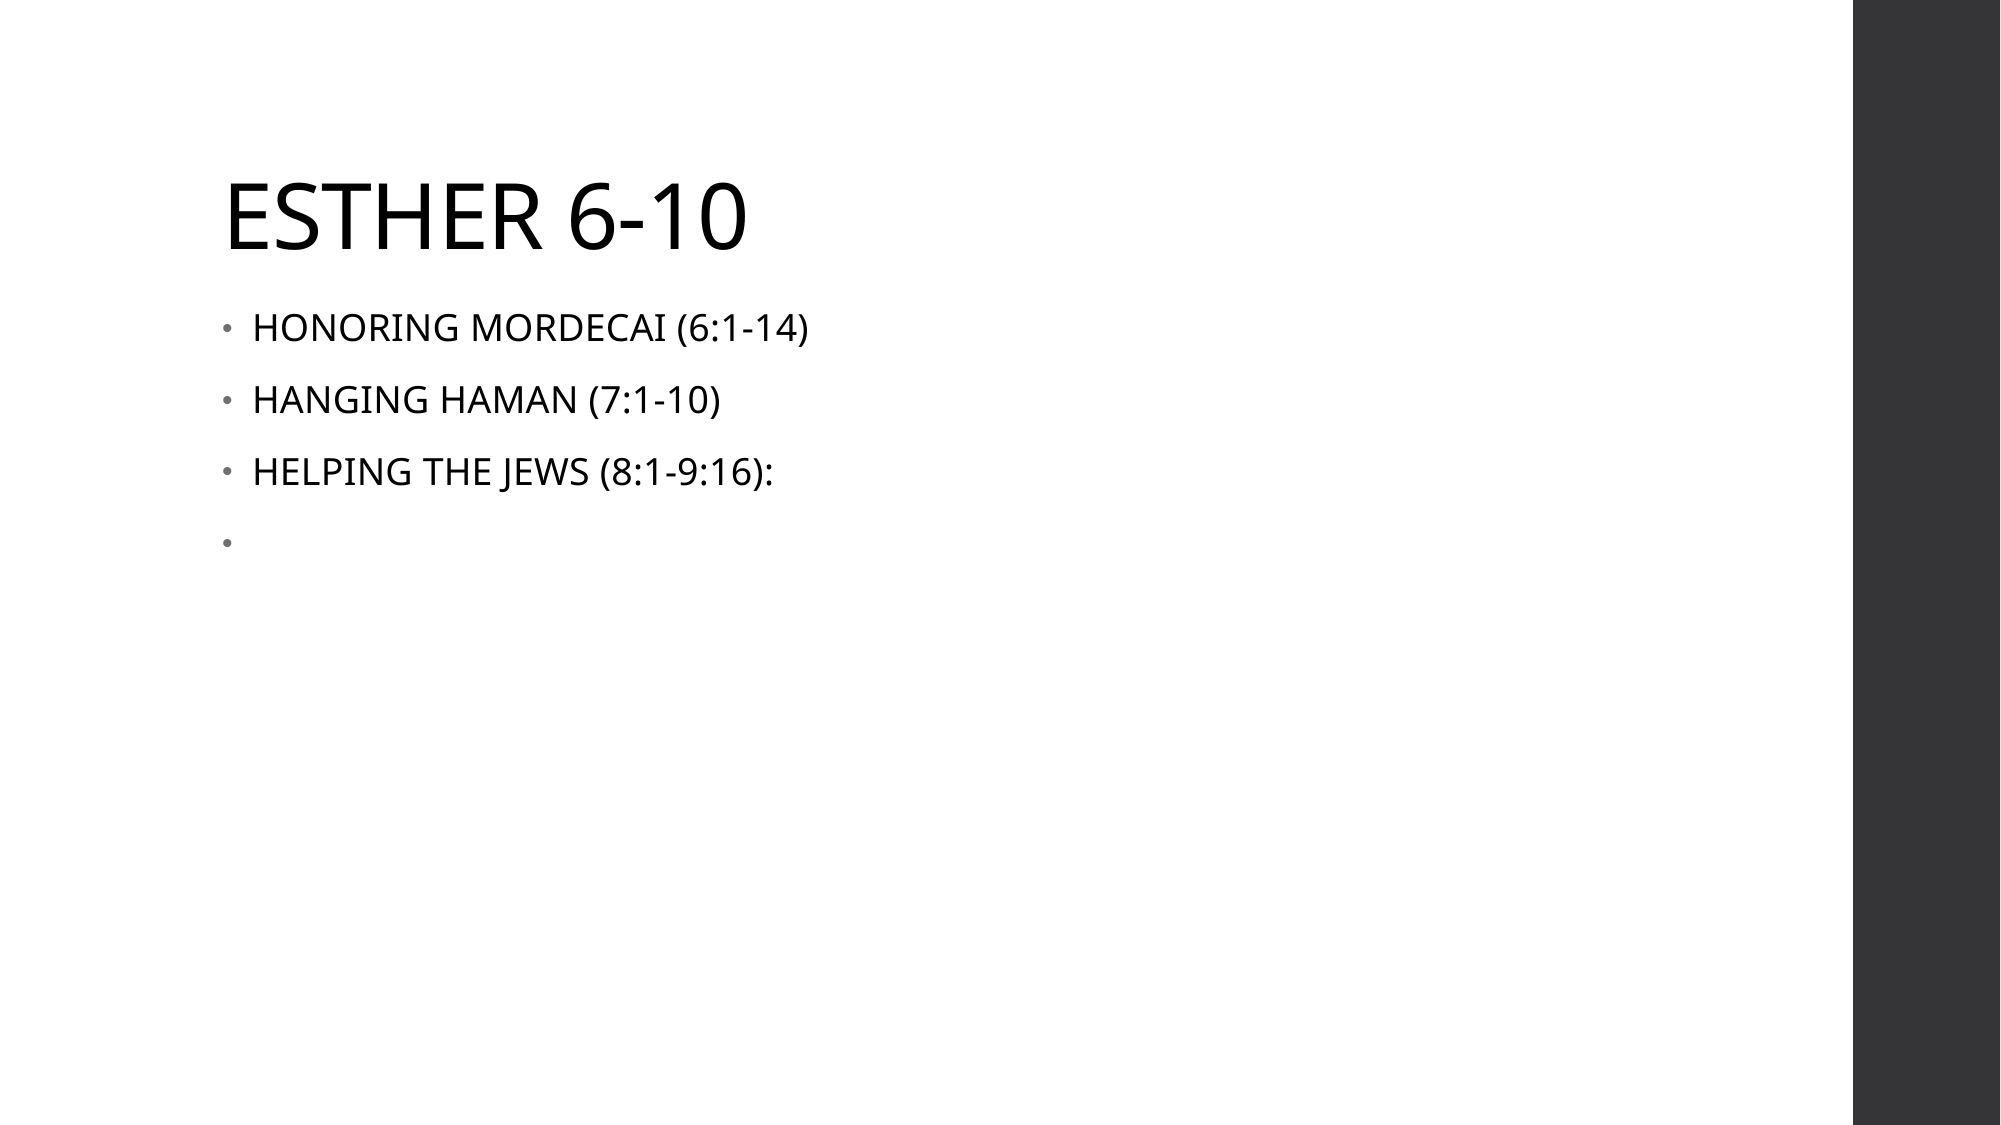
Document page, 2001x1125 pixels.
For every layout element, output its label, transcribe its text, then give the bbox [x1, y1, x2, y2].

title ESTHER 6-10 [206, 60, 1797, 278]
list HONORING MORDECAI (6:1-14) HANGING HAMAN (7:1-10) HELPING THE JEWS (8:1-9:16): [206, 299, 1617, 1014]
